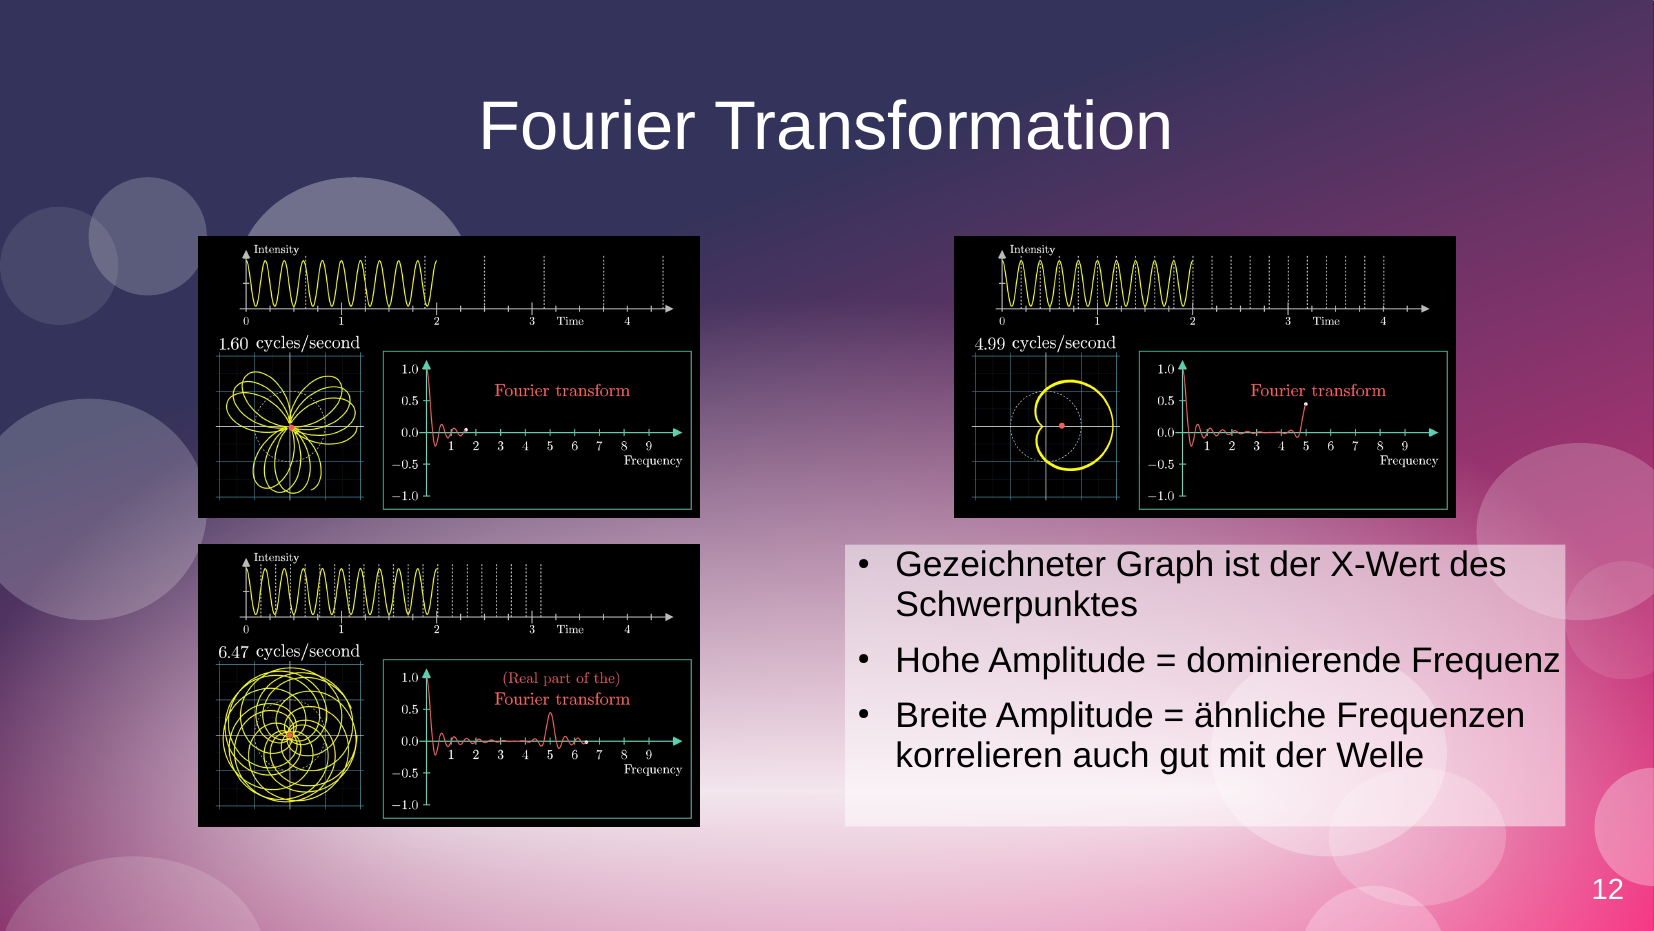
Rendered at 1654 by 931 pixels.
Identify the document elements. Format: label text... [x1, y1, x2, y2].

picture [198, 544, 700, 827]
picture [954, 236, 1456, 518]
title Fourier Transformation [88, 44, 1565, 207]
picture [198, 236, 700, 518]
list Gezeichneter Graph ist der X-Wert des Schwerpunktes Hohe Amplitude = dominierende Frequenz Breite Amplitude = ähnliche Frequenzen korrelieren auch gut mit der Welle [845, 544, 1566, 827]
